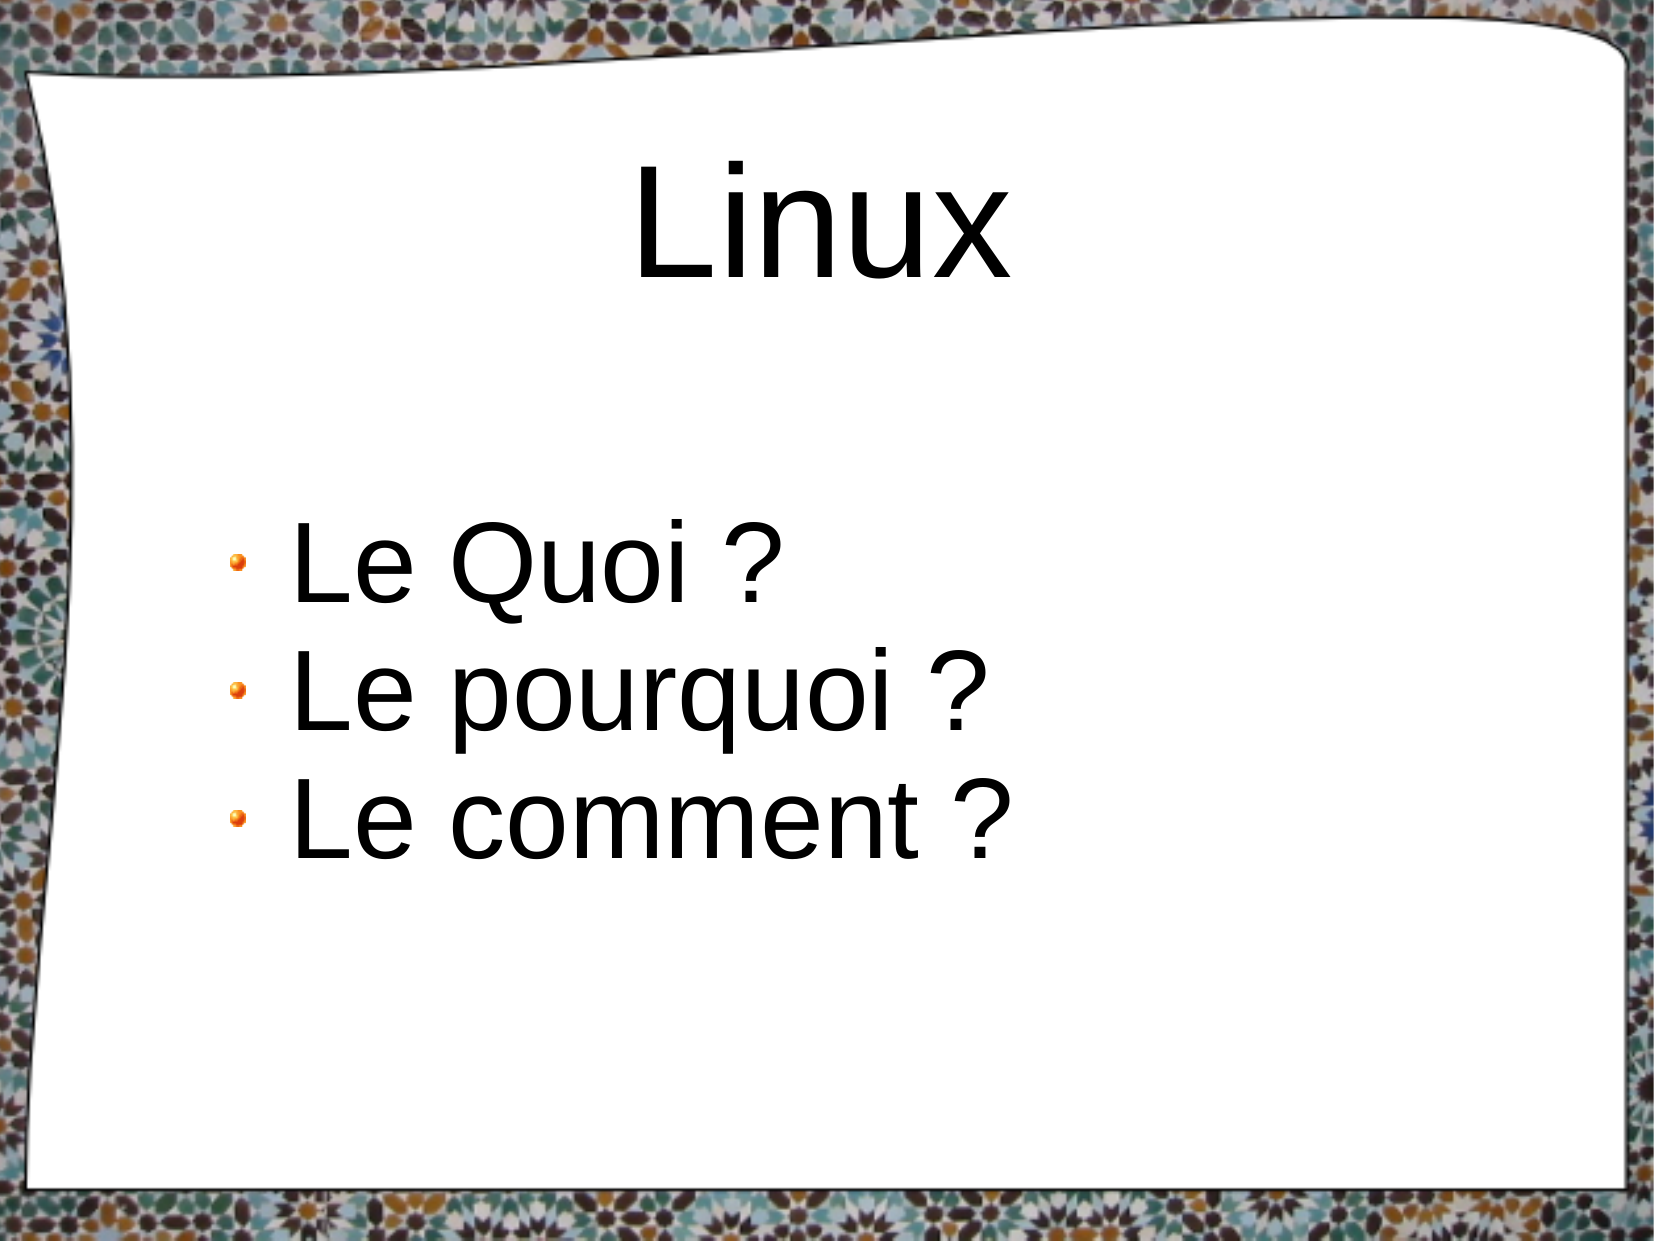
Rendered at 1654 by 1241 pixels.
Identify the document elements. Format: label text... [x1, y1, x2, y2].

title Linux [76, 118, 1565, 326]
subtitle Le Quoi ? Le pourquoi ? Le comment ? [230, 288, 1388, 1093]
picture [0, 0, 1654, 1241]
